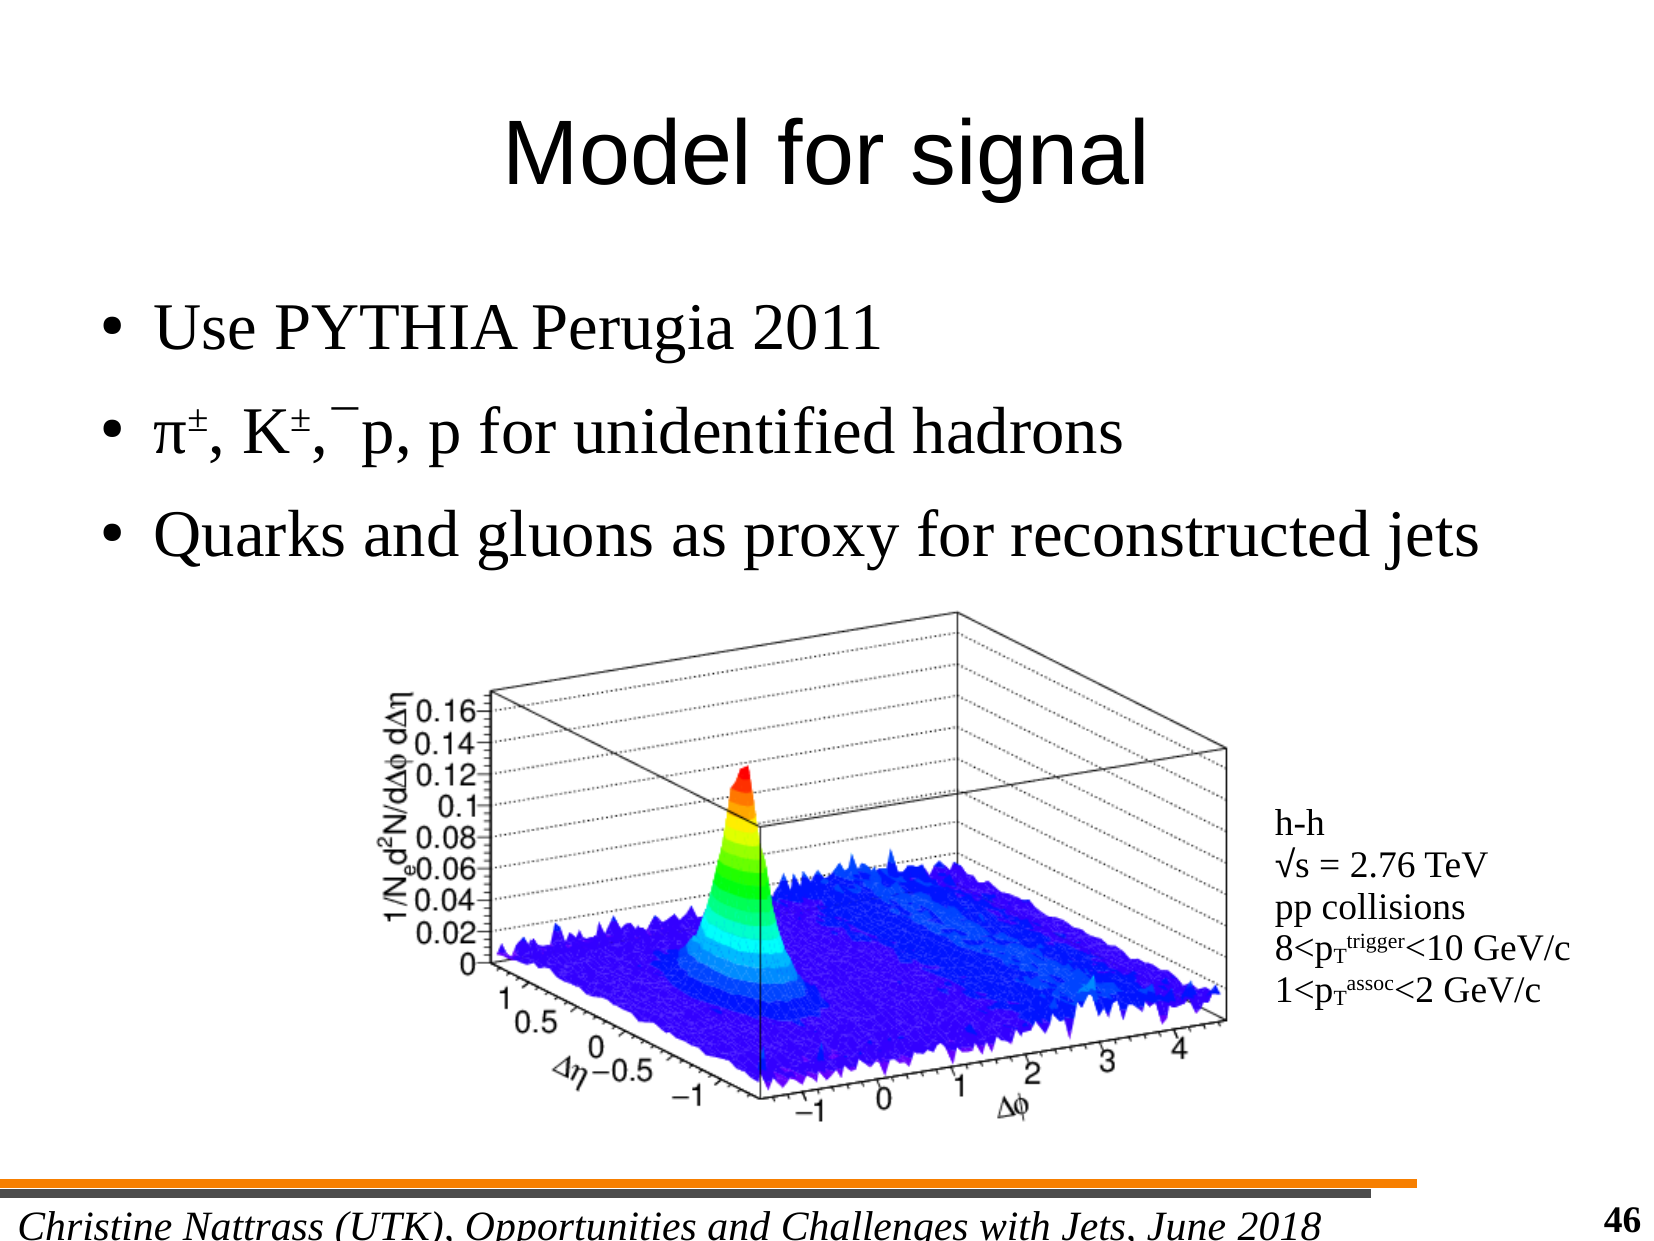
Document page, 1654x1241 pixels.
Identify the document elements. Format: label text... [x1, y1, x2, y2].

text_box h-h √s = 2.76 TeV pp collisions 8<pTtrigger<10 GeV/c 1<pTassoc<2 GeV/c [1260, 795, 1621, 1089]
picture [0, 570, 1276, 1241]
list Use PYTHIA Perugia 2011 π±, K±,`p, p for unidentified hadrons Quarks and gluons as proxy for reconstructed jets [82, 290, 1571, 1010]
title Model for signal [82, 49, 1571, 257]
